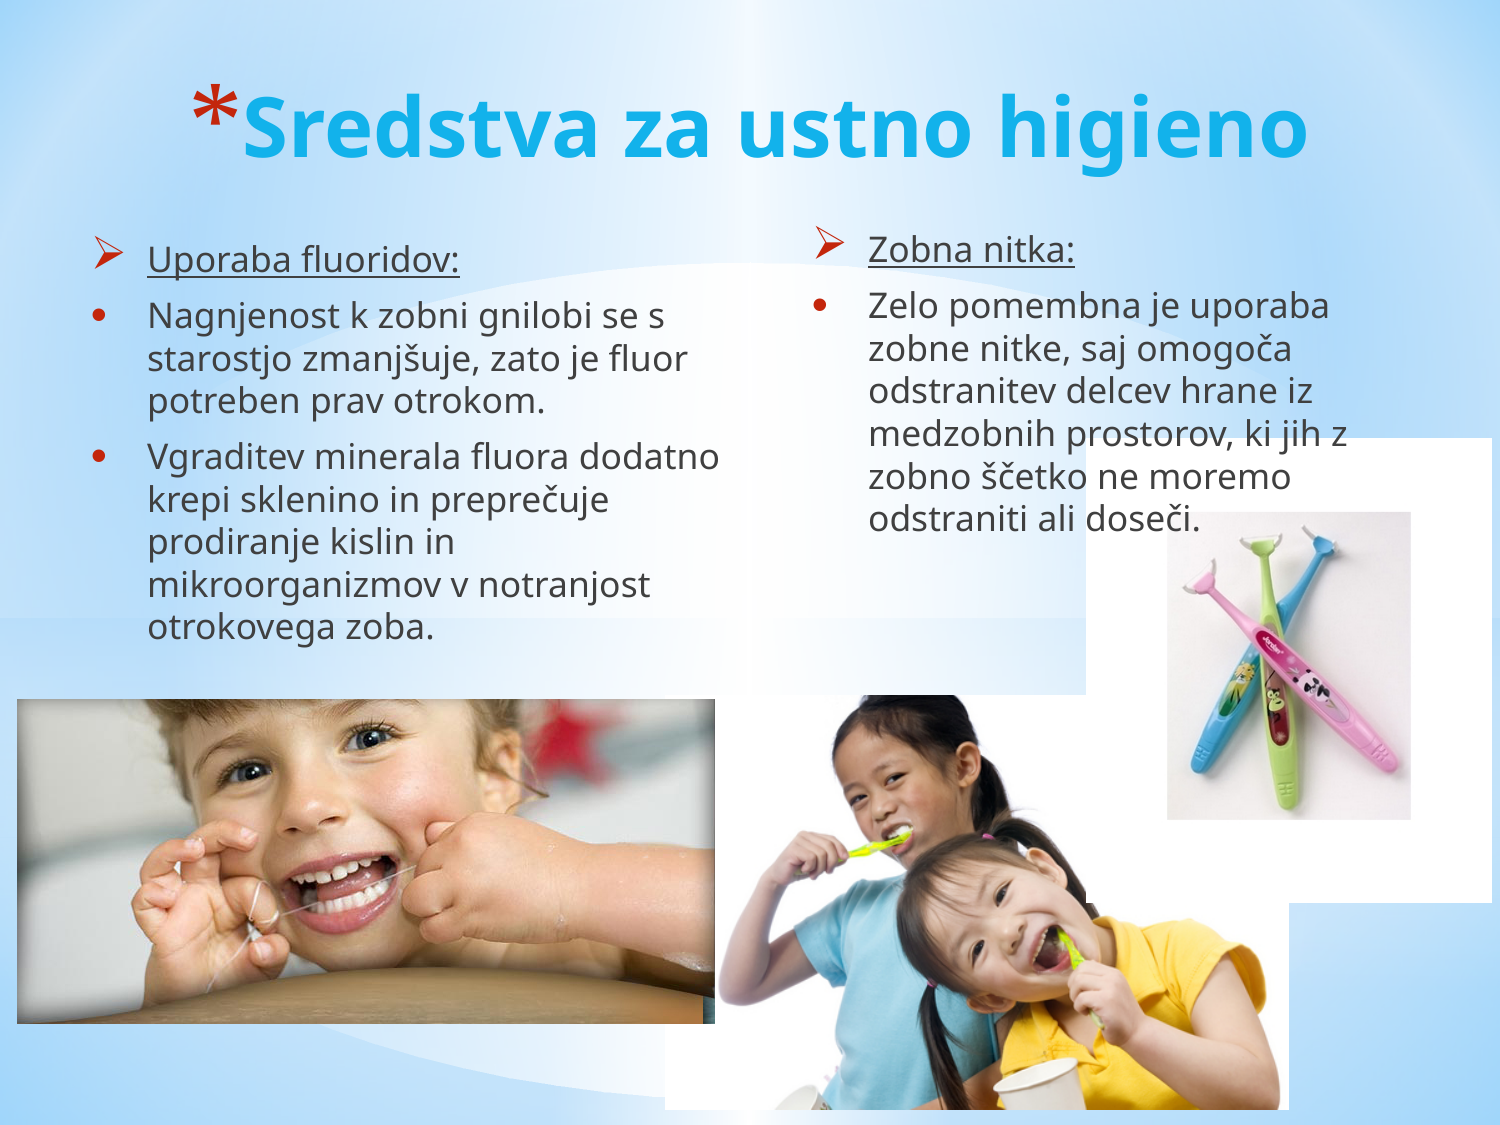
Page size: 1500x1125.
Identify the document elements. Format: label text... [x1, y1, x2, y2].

picture [17, 438, 1492, 1110]
text_box Zobna nitka: Zelo pomembna je uporaba zobne nitke, saj omogoča odstranitev delcev hrane iz medzobnih prostorov, ki jih z zobno ščetko ne moremo odstraniti ali doseči. [797, 219, 1388, 657]
list Uporaba fluoridov: Nagnjenost k zobni gnilobi se s starostjo zmanjšuje, zato je fluor potreben prav otrokom. Vgraditev minerala fluora dodatno krepi sklenino in preprečuje prodiranje kislin in mikroorganizmov v notranjost otrokovega zoba. [75, 229, 761, 836]
title Sredstva za ustno higieno [123, 66, 1378, 203]
